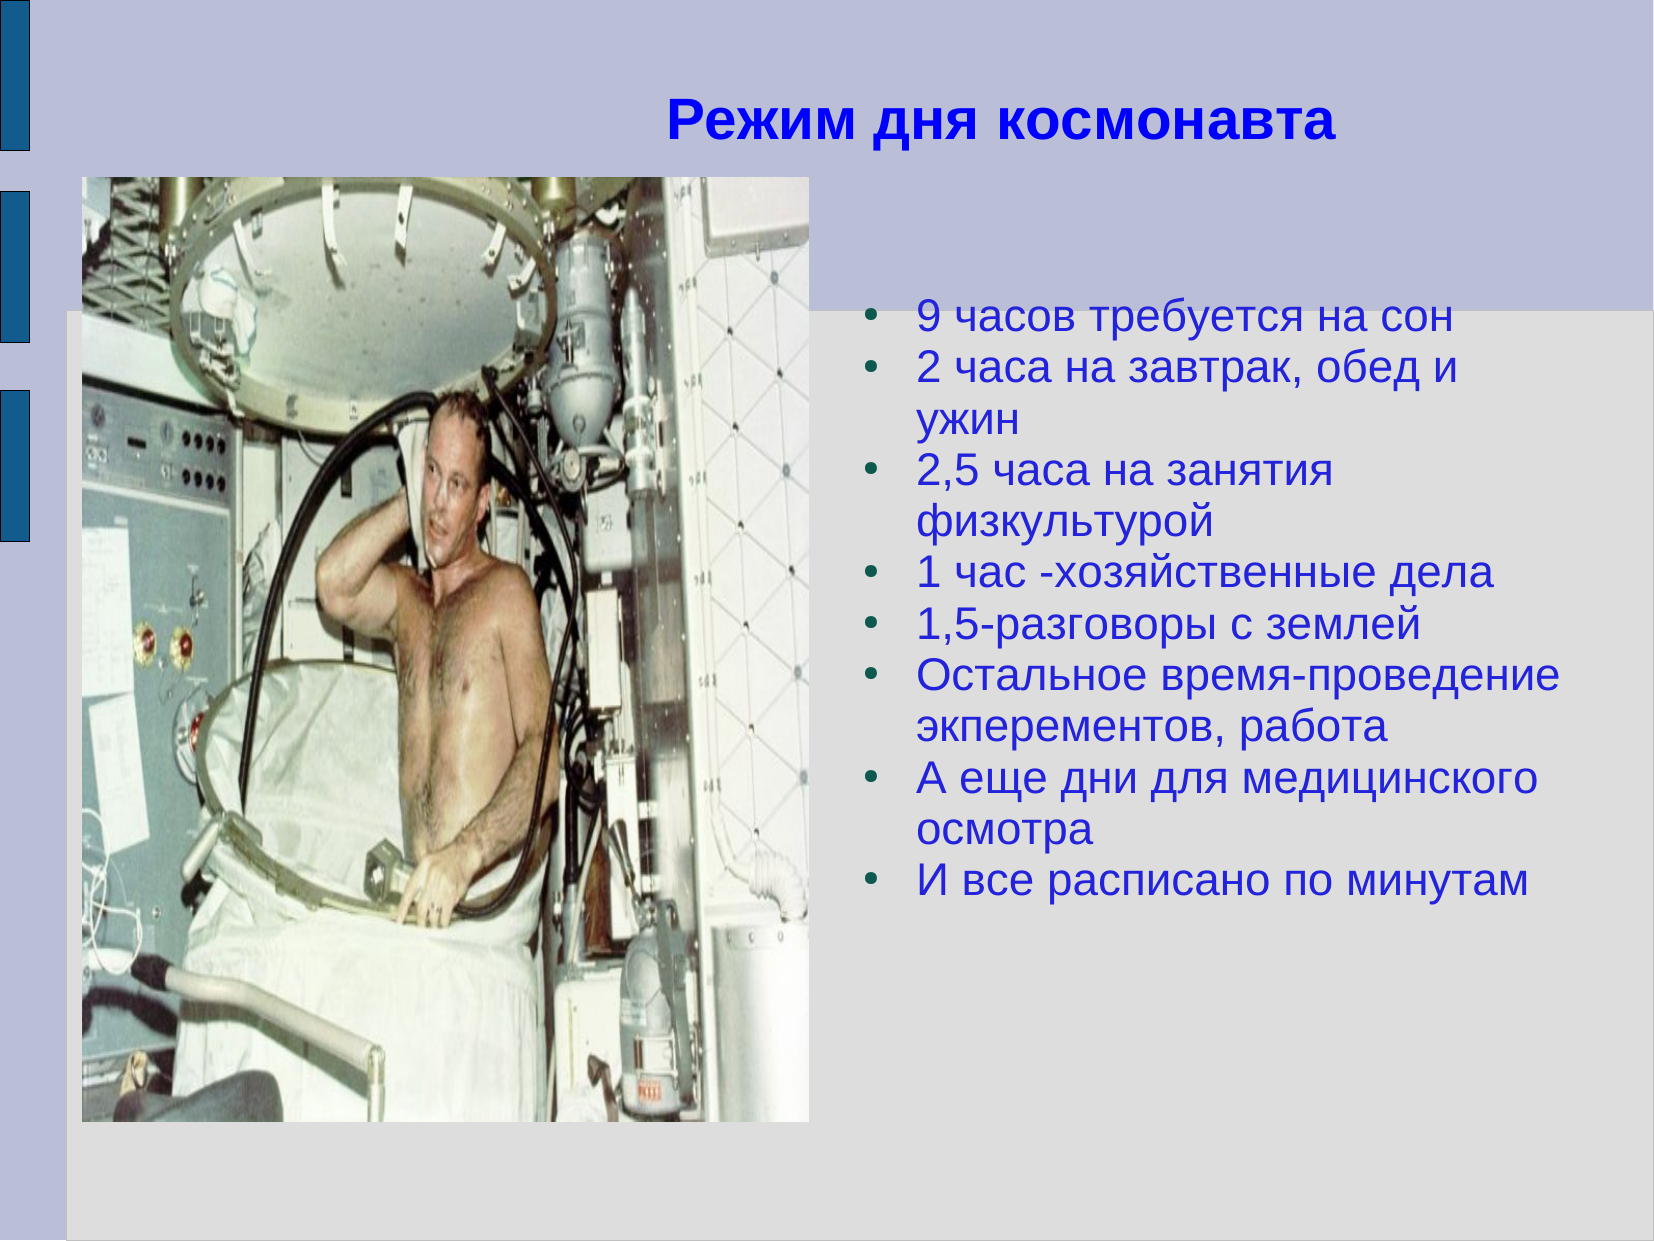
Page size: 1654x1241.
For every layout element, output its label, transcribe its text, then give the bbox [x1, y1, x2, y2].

list 9 часов требуется на сон 2 часа на завтрак, обед и ужин 2,5 часа на занятия физкультурой 1 час -хозяйственные дела 1,5-разговоры с землей Остальное время-проведение экперементов, работа А еще дни для медицинского осмотра И все расписано по минутам [845, 290, 1572, 1109]
title Режим дня космонавта [295, 0, 1654, 269]
picture [82, 177, 809, 1123]
